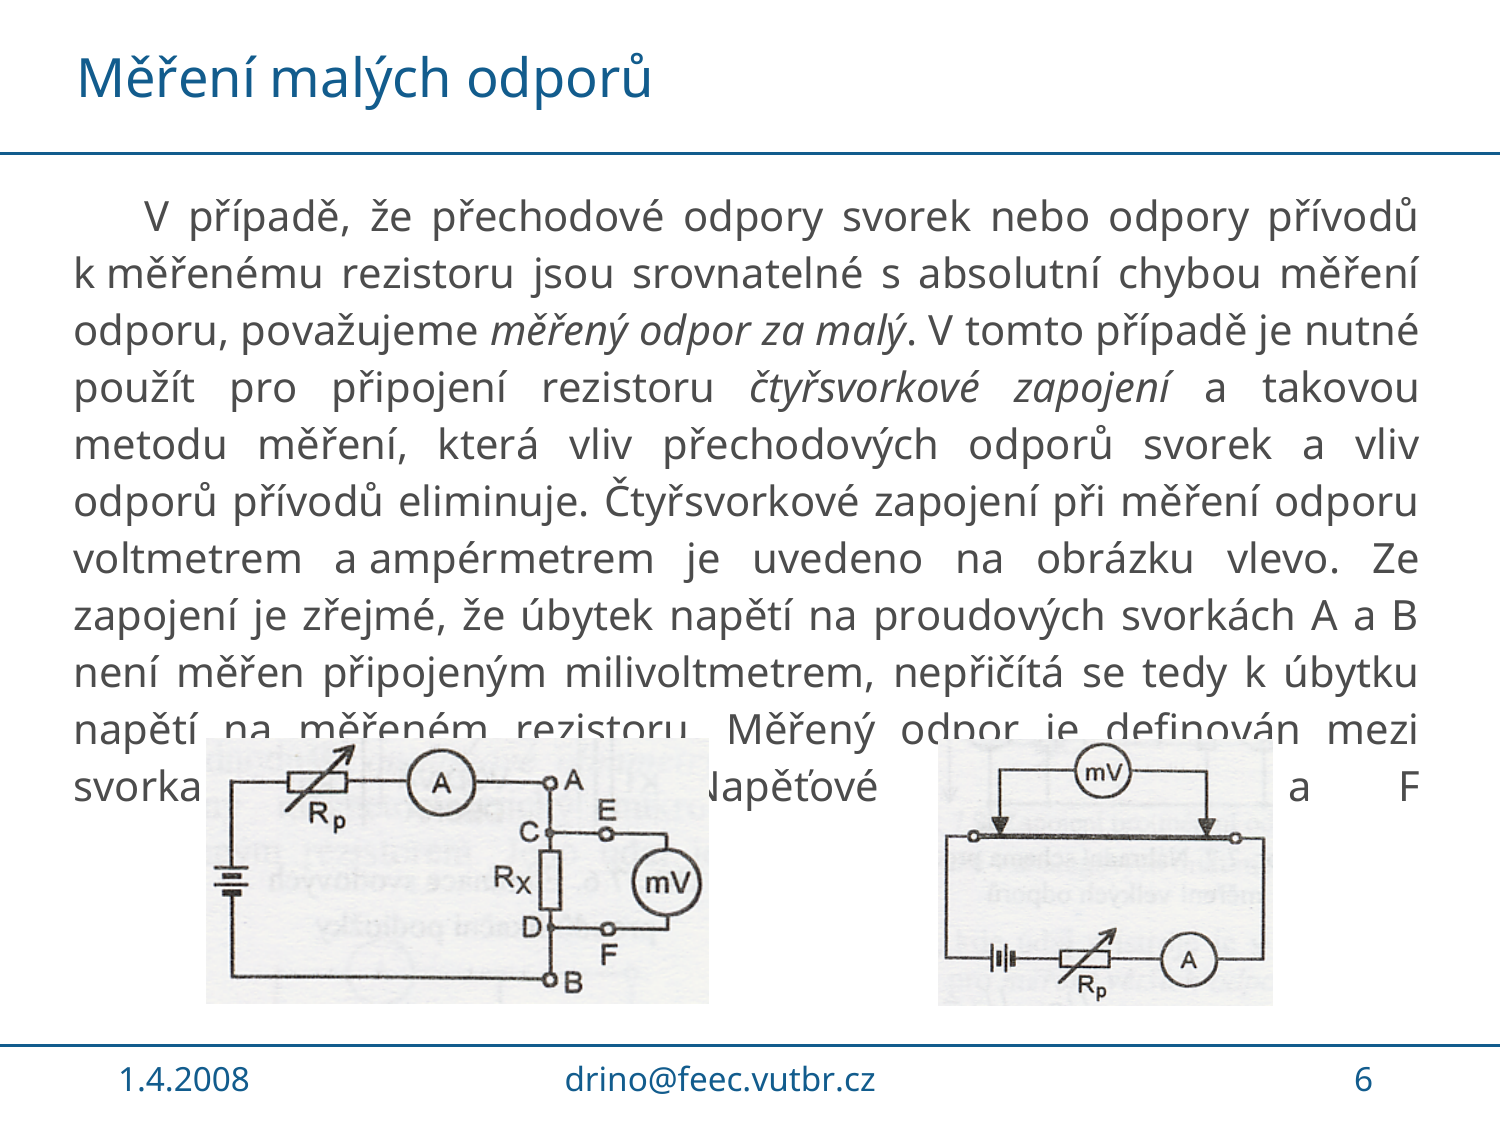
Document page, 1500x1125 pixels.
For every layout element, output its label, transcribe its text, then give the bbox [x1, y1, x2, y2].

picture [206, 738, 709, 1004]
picture [938, 739, 1273, 1006]
text_box V případě, že přechodové odpory svorek nebo odpory přívodů k měřenému rezistoru jsou srovnatelné s absolutní chybou měření odporu, považujeme měřený odpor za malý. V tomto případě je nutné použít pro připojení rezistoru čtyřsvorkové zapojení a takovou metodu měření, která vliv přechodových odporů svorek a vliv odporů přívodů eliminuje. Čtyřsvorkové zapojení při měření odporu voltmetrem a ampérmetrem je uvedeno na obrázku vlevo. Ze zapojení je zřejmé, že úbytek napětí na proudových svorkách A a B není měřen připojeným milivoltmetrem, nepřičítá se tedy k úbytku napětí na měřeném rezistoru. Měřený odpor je definován mezi svorkami C a D. Napěťové svorky E a F [59, 178, 1442, 879]
text_box 1.4.2008 [103, 1049, 432, 1125]
text_box drino@feec.vutbr.cz [454, 1049, 987, 1125]
title Měření malých odporů [0, 0, 1500, 152]
text_box <číslo> [1075, 1049, 1388, 1125]
